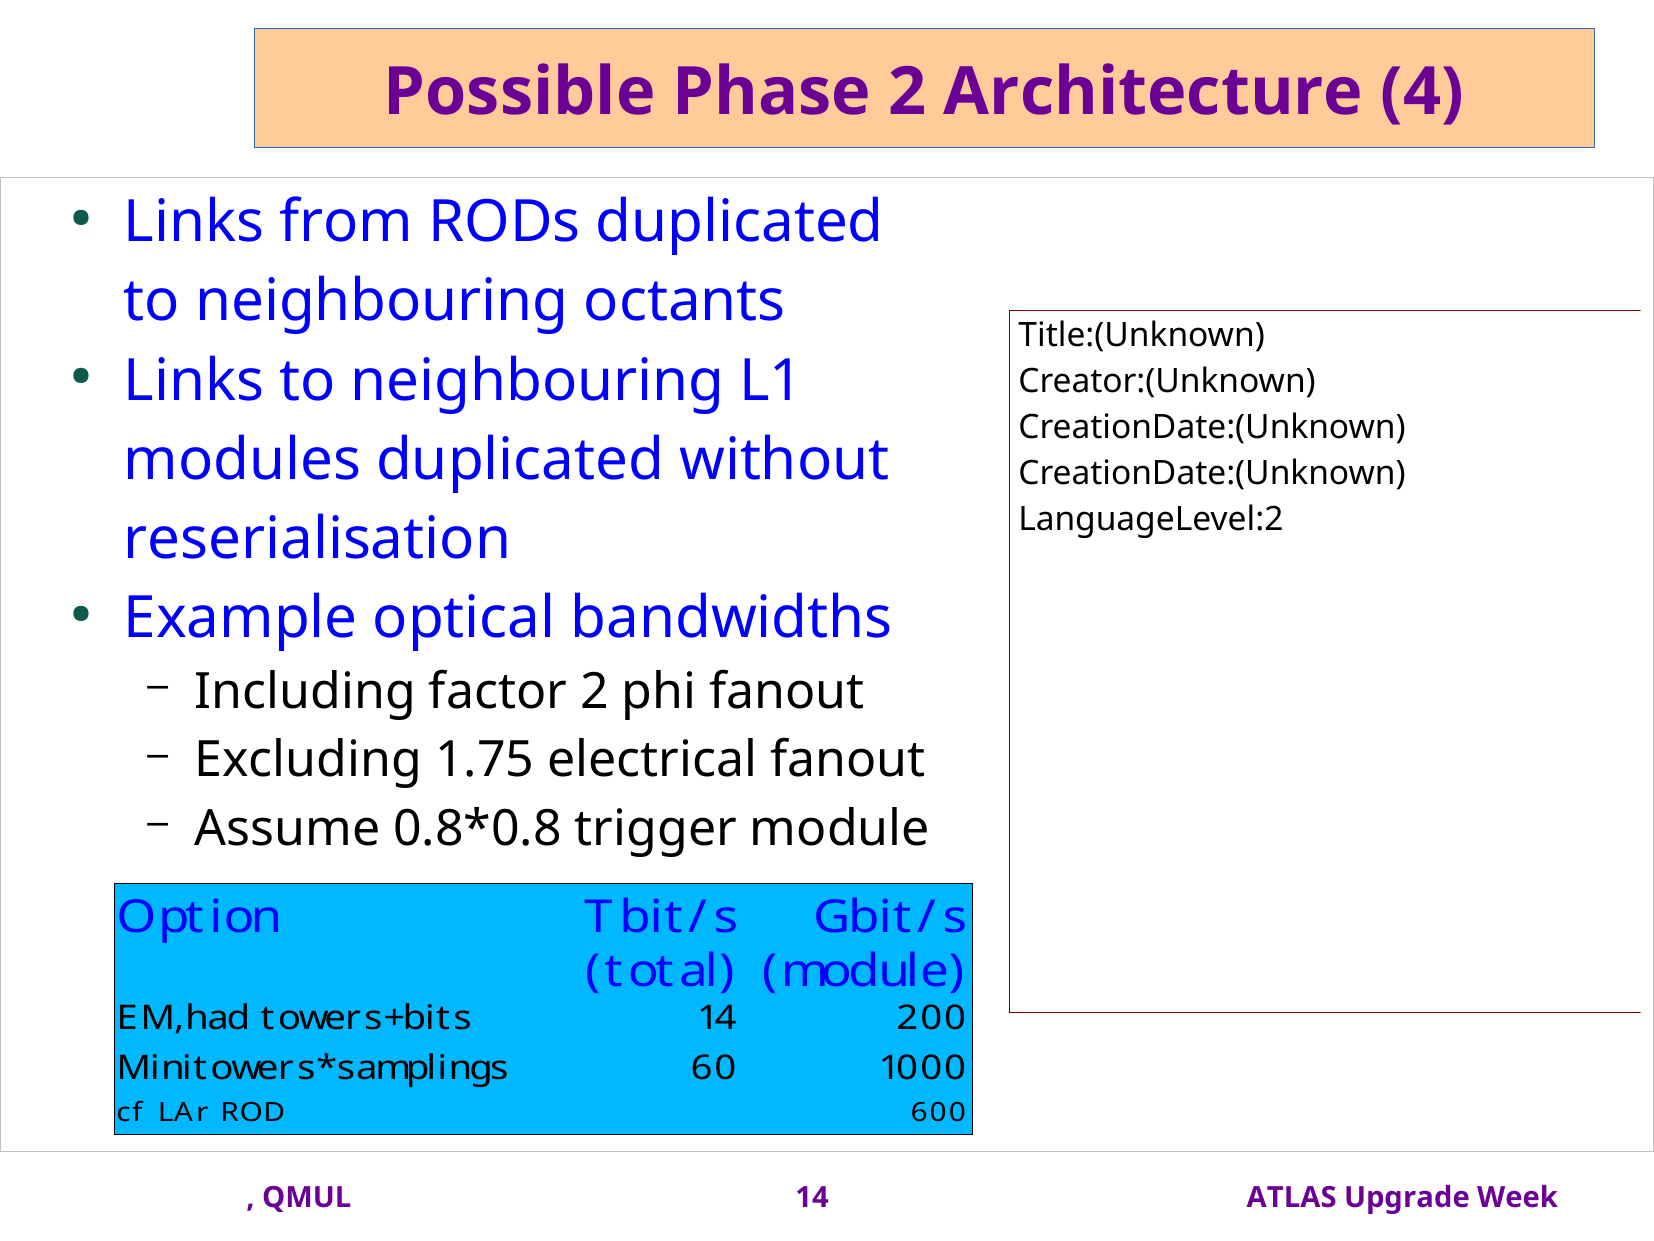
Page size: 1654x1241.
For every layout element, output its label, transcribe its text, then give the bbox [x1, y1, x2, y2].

title Possible Phase 2 Architecture (4) [254, 28, 1595, 148]
chart [114, 883, 973, 1135]
picture [1007, 308, 1641, 1013]
list Links from RODs duplicated to neighbouring octants Links to neighbouring L1 modules duplicated without reserialisation Example optical bandwidths Including factor 2 phi fanout Excluding 1.75 electrical fanout Assume 0.8*0.8 trigger module [52, 179, 935, 1141]
